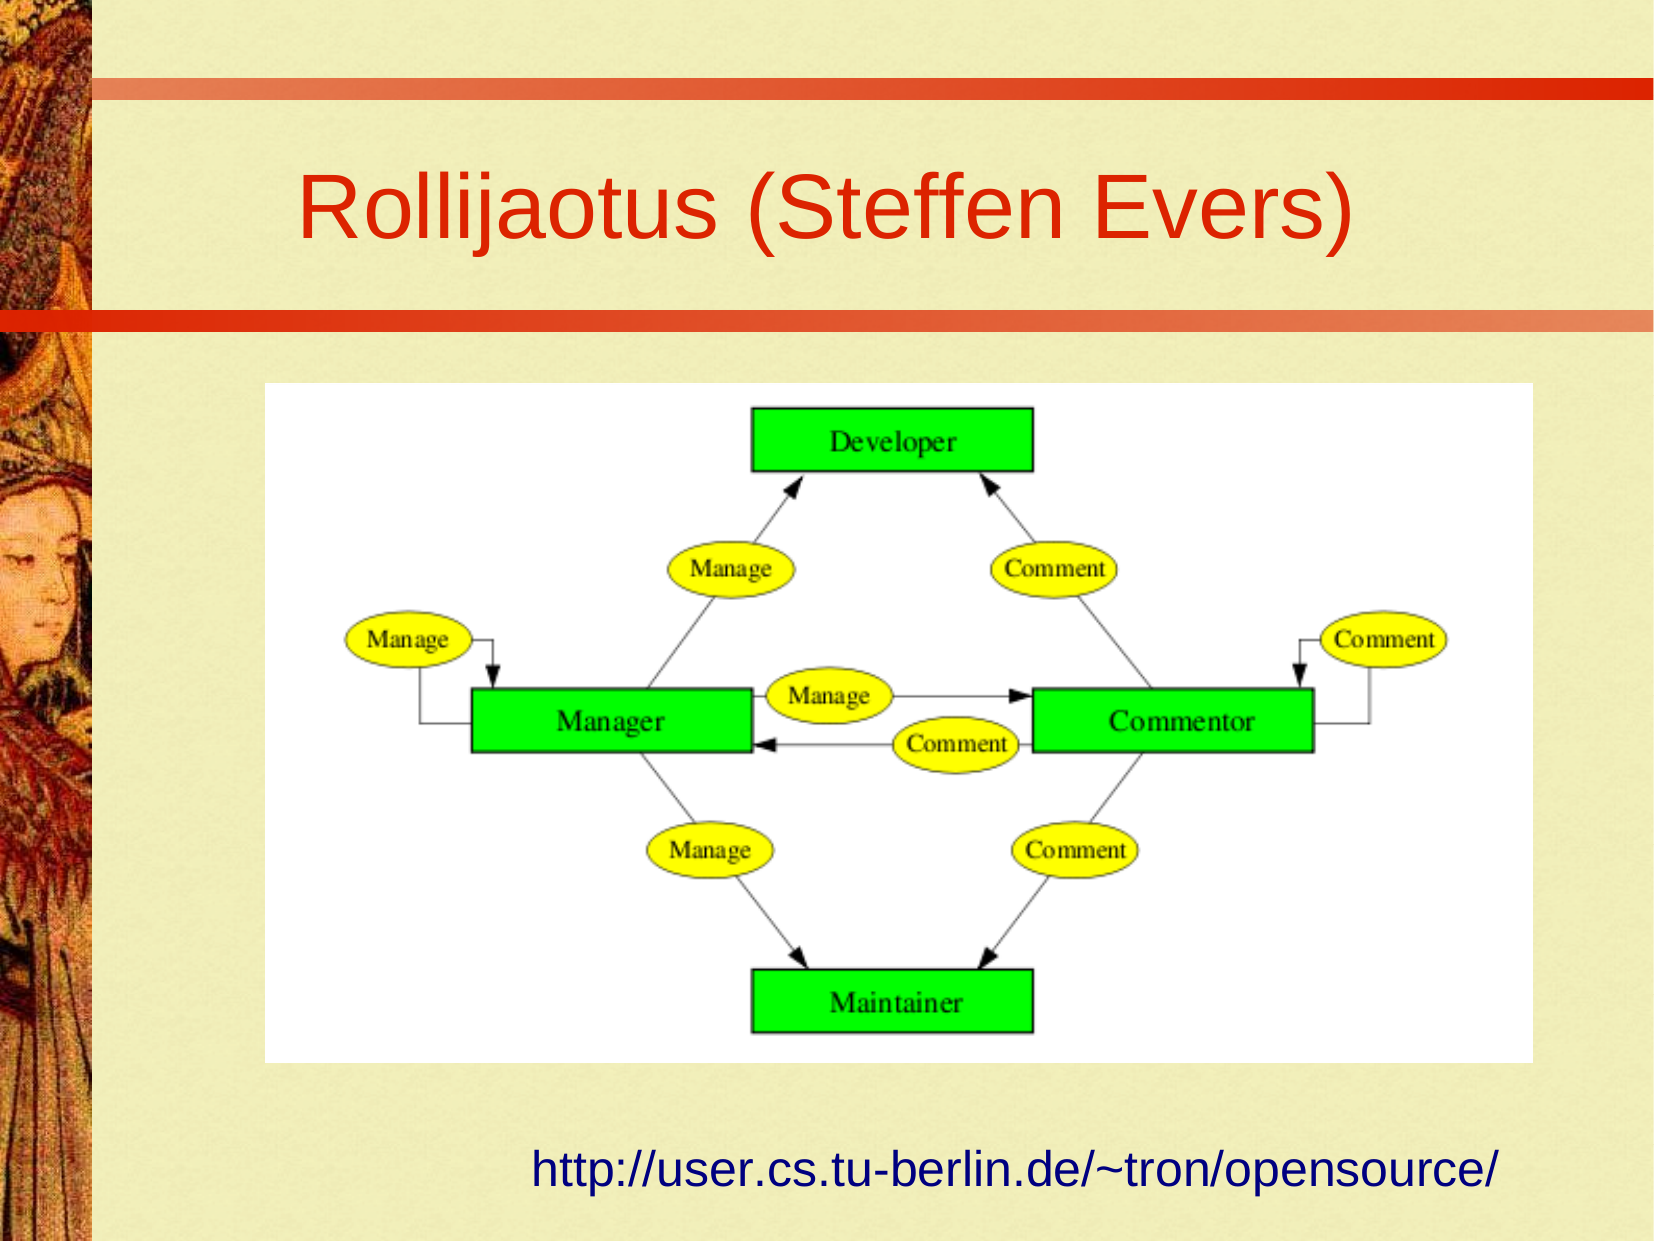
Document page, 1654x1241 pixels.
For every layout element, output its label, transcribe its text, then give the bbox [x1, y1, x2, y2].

title Rollijaotus (Steffen Evers) [121, 102, 1534, 311]
text_box http://user.cs.tu-berlin.de/~tron/opensource/ [531, 1141, 1619, 1211]
picture [0, 0, 1654, 310]
picture [0, 332, 1654, 1241]
